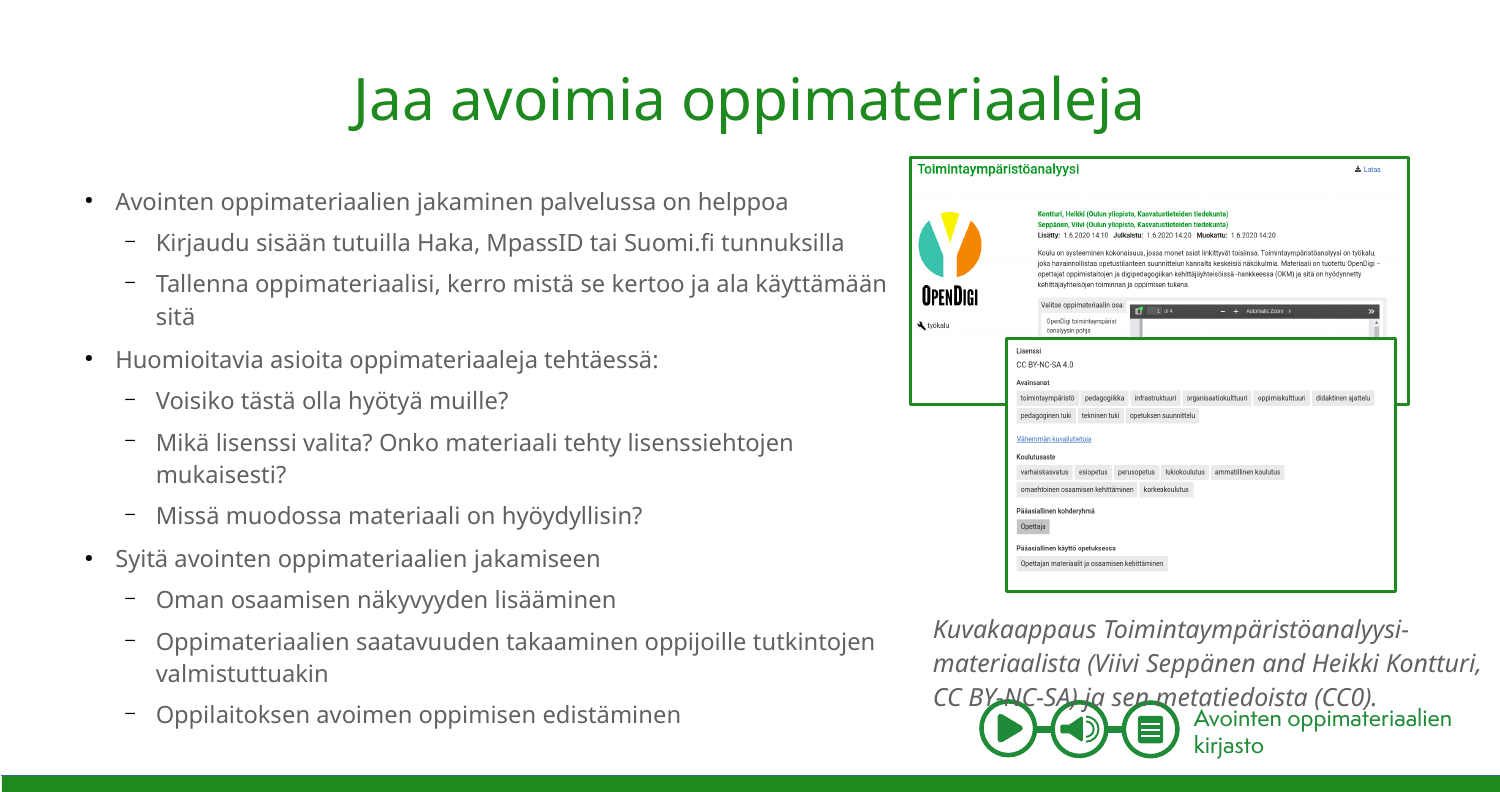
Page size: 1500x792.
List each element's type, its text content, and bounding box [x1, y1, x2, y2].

picture [911, 158, 1407, 404]
title Jaa avoimia oppimateriaaleja [75, 31, 1425, 164]
text_box Kuvakaappaus Toimintaympäristöanalyysi-materiaalista (Viivi Seppänen and Heikki Kontturi, CC BY-NC-SA) ja sen metatiedoista (CC0). [918, 604, 1500, 736]
list Avointen oppimateriaalien jakaminen palvelussa on helppoa Kirjaudu sisään tutuilla Haka, MpassID tai Suomi.fi tunnuksilla Tallenna oppimateriaalisi, kerro mistä se kertoo ja ala käyttämään sitä Huomioitavia asioita oppimateriaaleja tehtäessä: Voisiko tästä olla hyötyä muille? Mikä lisenssi valita? Onko materiaali tehty lisenssiehtojen mukaisesti? Missä muodossa materiaali on hyöydyllisin? Syitä avointen oppimateriaalien jakamiseen Oman osaamisen näkyvyyden lisääminen Oppimateriaalien saatavuuden takaaminen oppijoille tutkintojen valmistuttuakin Oppilaitoksen avoimen oppimisen edistäminen [75, 185, 919, 736]
picture [1008, 340, 1395, 591]
